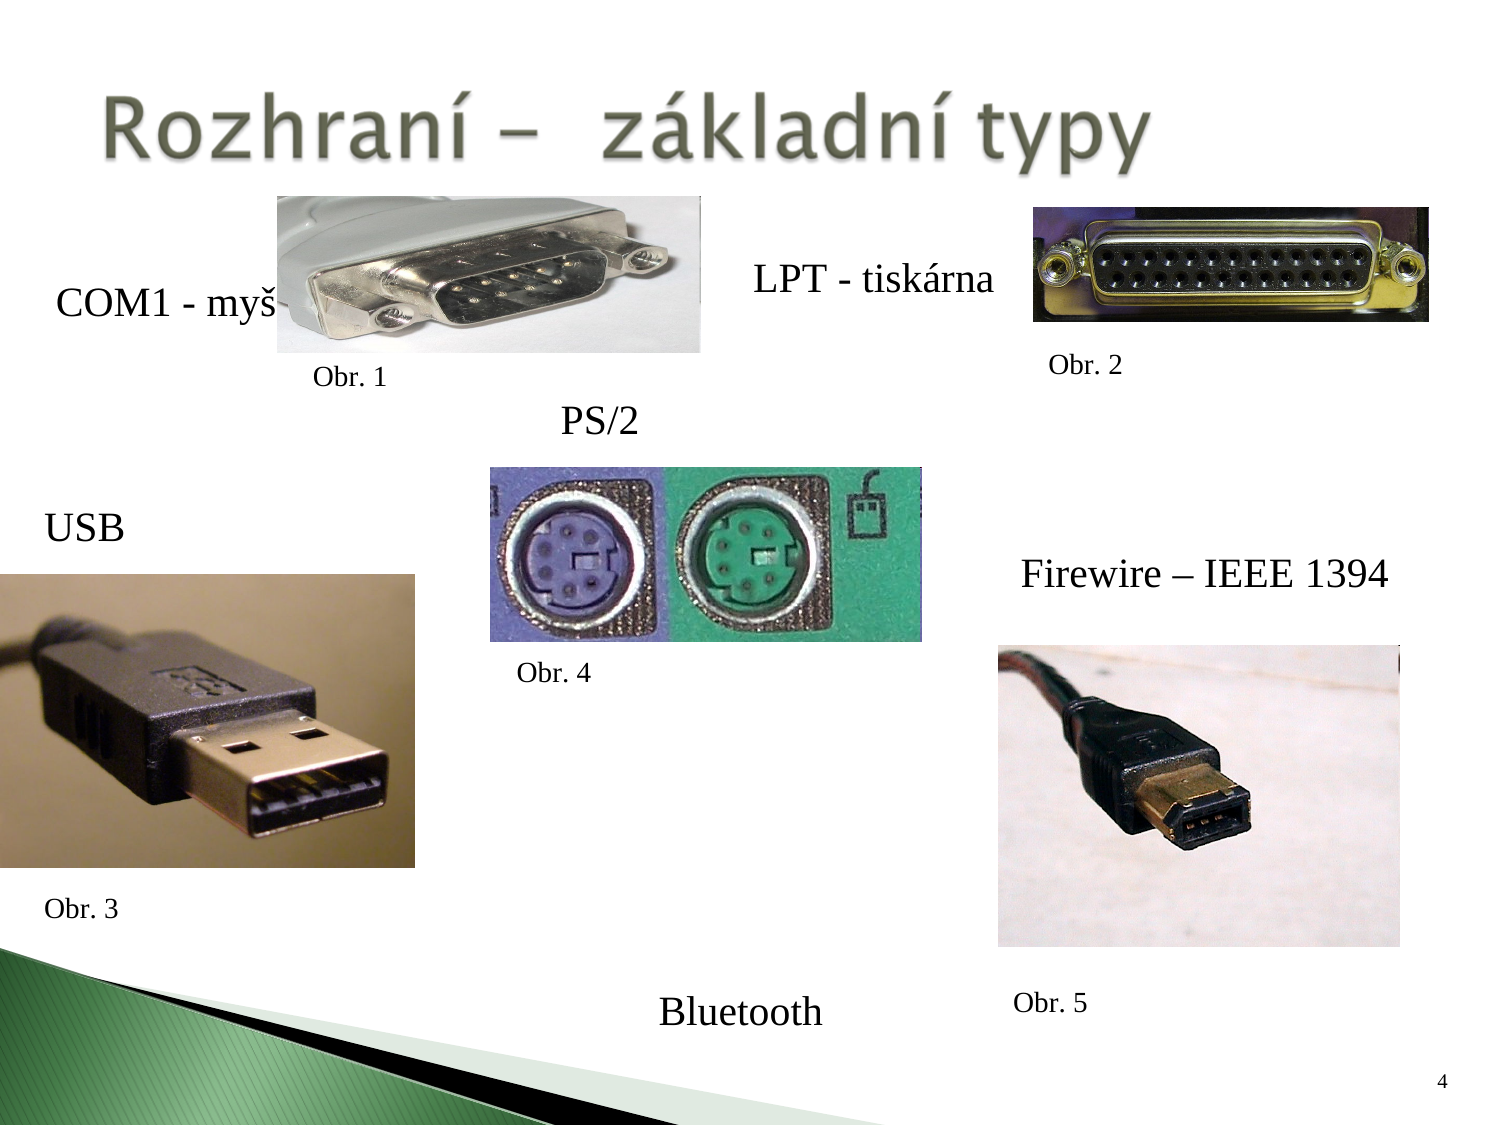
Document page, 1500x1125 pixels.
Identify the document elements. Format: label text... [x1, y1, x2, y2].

text_box Obr. 5 [998, 976, 1103, 1027]
picture [1033, 207, 1429, 322]
text_box Obr. 1 [298, 349, 403, 401]
text_box <číslo> [1149, 1025, 1463, 1101]
picture [998, 645, 1400, 947]
text_box Obr. 3 [29, 881, 175, 932]
picture [0, 946, 559, 1125]
text_box USB [29, 491, 163, 558]
text_box Bluetooth [643, 976, 916, 1042]
text_box Obr. 2 [1033, 337, 1179, 389]
picture [490, 467, 922, 642]
text_box Firewire – IEEE 1394 [1005, 538, 1405, 605]
text_box Obr. 4 [501, 645, 607, 696]
text_box LPT - tiskárna [738, 243, 1022, 309]
text_box COM1 - myš [40, 267, 292, 333]
picture [0, 574, 415, 868]
text_box [41, 42, 1241, 353]
text_box PS/2 [545, 384, 655, 451]
